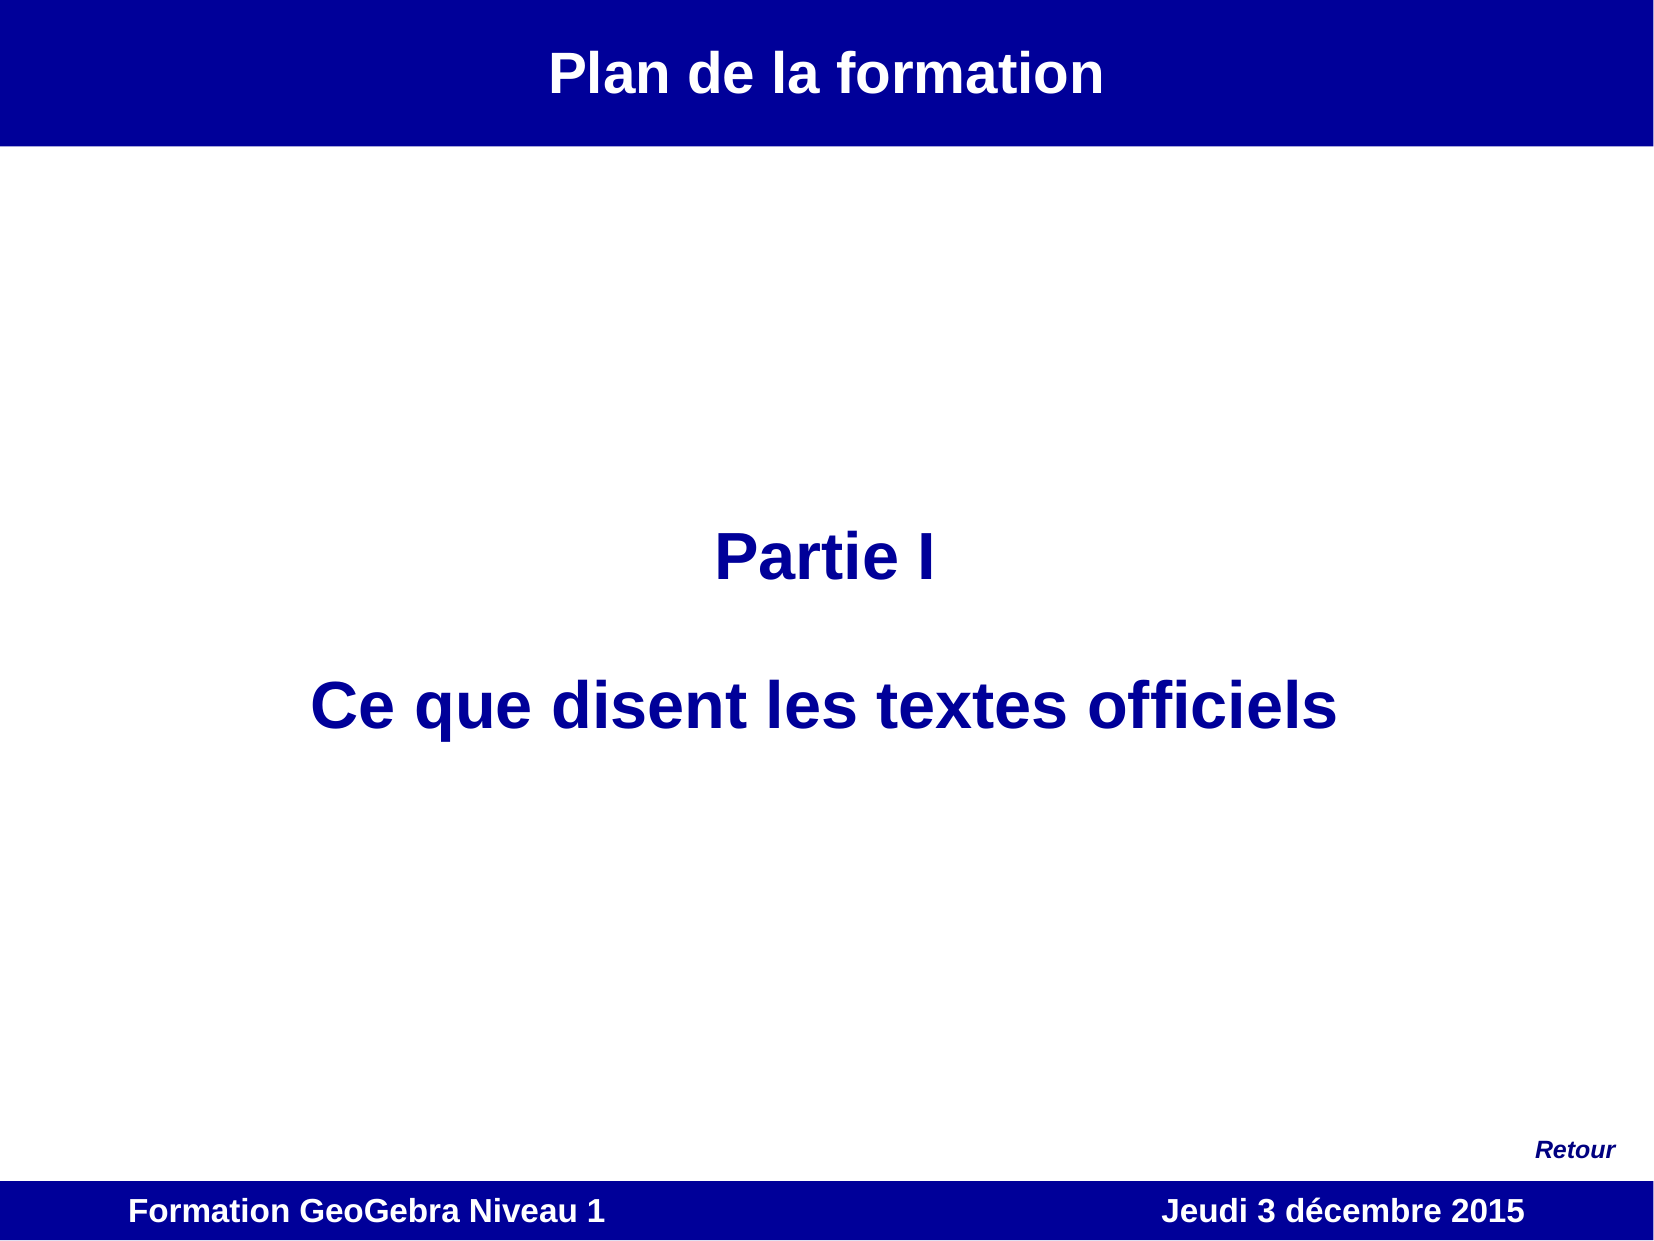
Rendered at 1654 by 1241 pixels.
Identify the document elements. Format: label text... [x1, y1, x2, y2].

title Plan de la formation [0, 0, 1654, 147]
subtitle Partie I Ce que disent les textes officiels [28, 146, 1623, 1181]
text_box Retour [1520, 1128, 1637, 1172]
text_box Formation GeoGebra Niveau 1 Jeudi 3 décembre 2015 [0, 1181, 1654, 1241]
